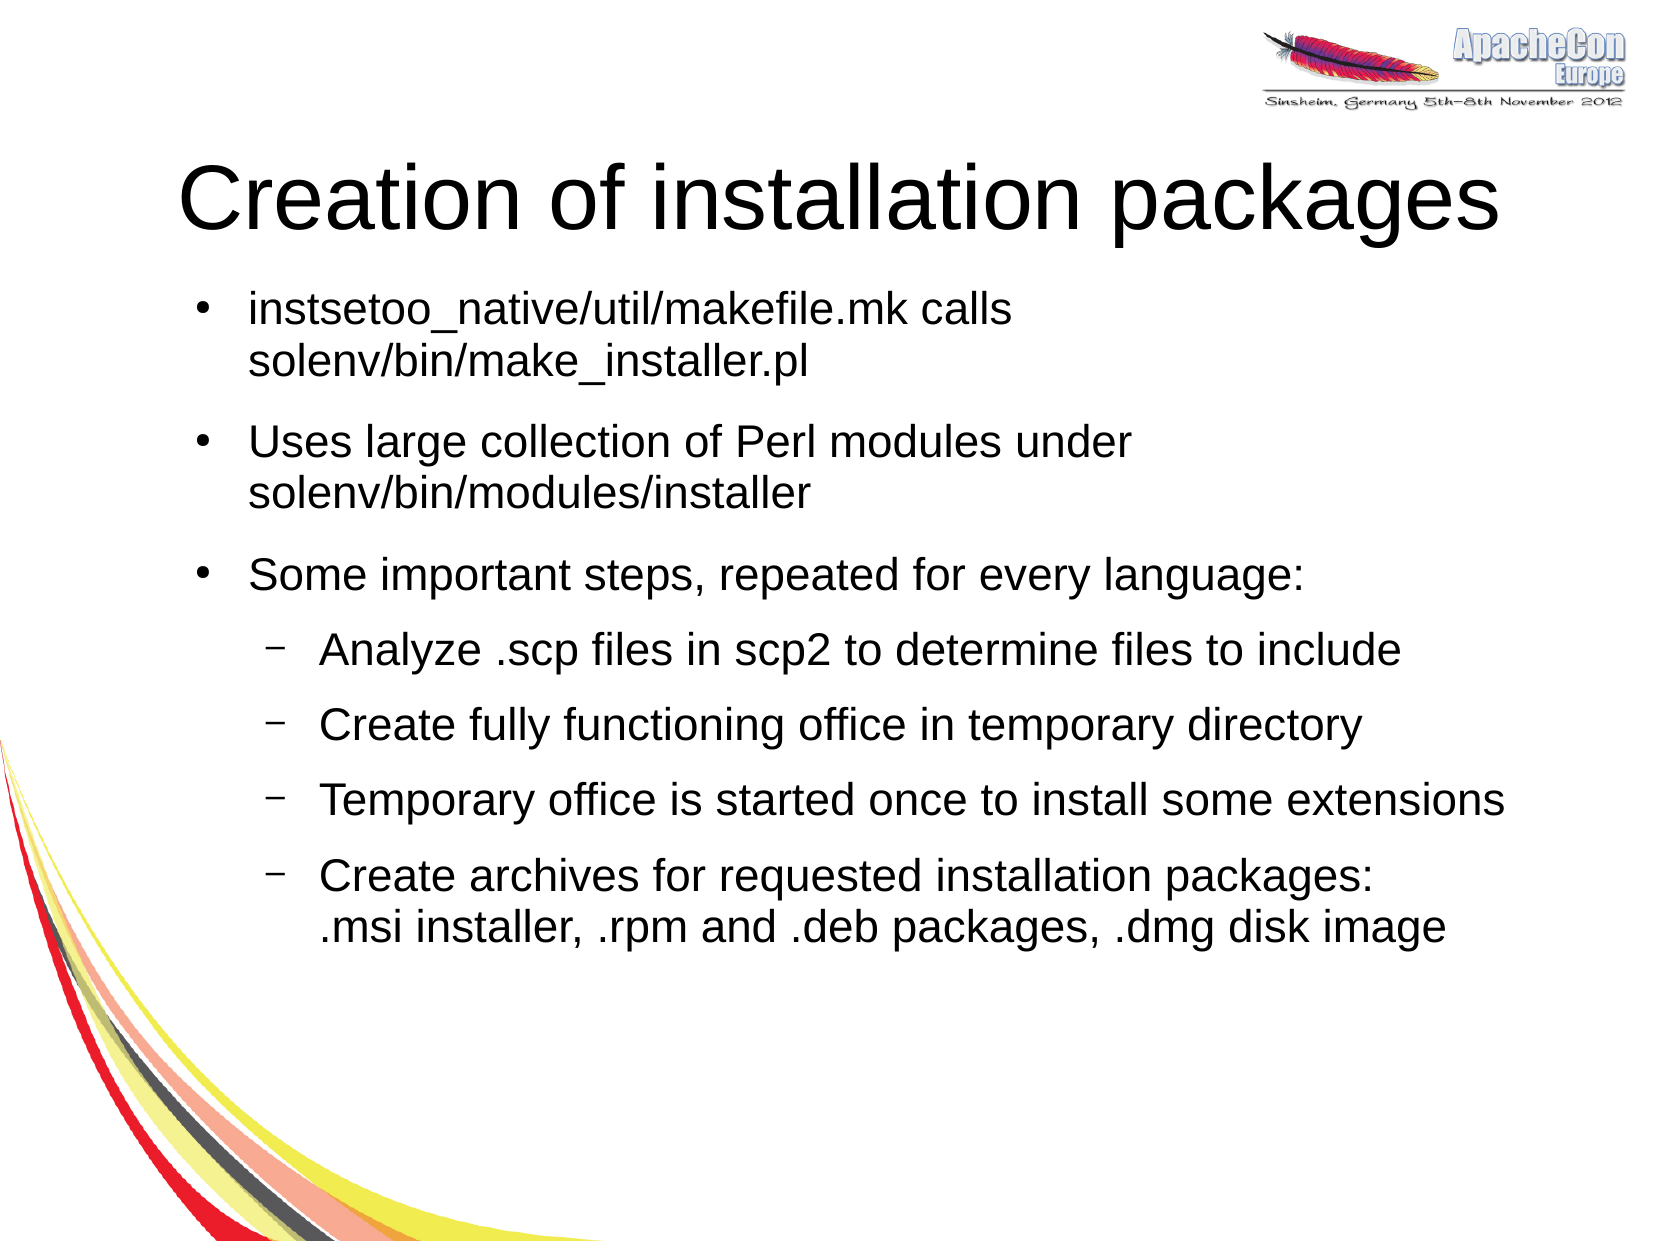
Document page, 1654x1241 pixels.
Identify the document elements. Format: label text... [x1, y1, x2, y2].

picture [0, 0, 1654, 1241]
title Creation of installation packages [177, 141, 1536, 254]
list instsetoo_native/util/makefile.mk calls solenv/bin/make_installer.pl Uses large collection of Perl modules under solenv/bin/modules/installer Some important steps, repeated for every language: Analyze .scp files in scp2 to determine files to include Create fully functioning office in temporary directory Temporary office is started once to install some extensions Create archives for requested installation packages: .msi installer, .rpm and .deb packages, .dmg disk image [177, 283, 1536, 1004]
